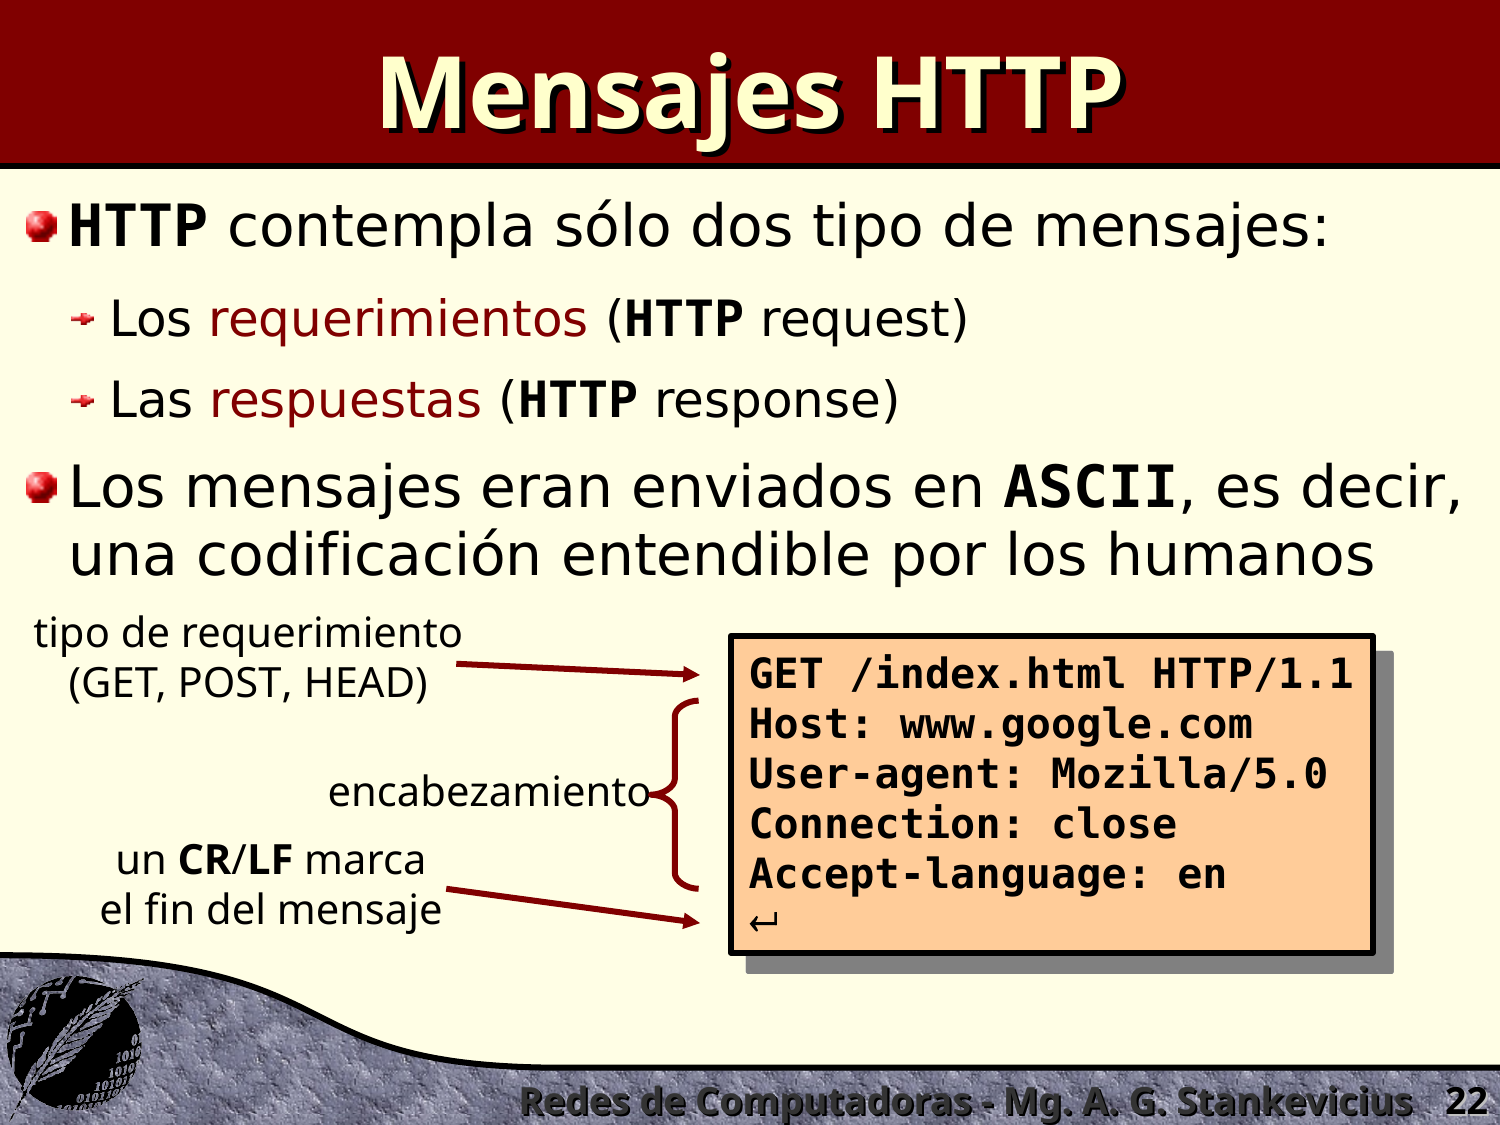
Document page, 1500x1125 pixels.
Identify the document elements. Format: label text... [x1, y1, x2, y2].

picture [1047, 1100, 1054, 1110]
picture [0, 959, 1500, 1125]
text_box GET /index.html HTTP/1.1 Host: www.google.com User-agent: Mozilla/5.0 Connection: close Accept-language: en ↵ [730, 635, 1373, 953]
picture [790, 1100, 795, 1110]
list HTTP contempla sólo dos tipo de mensajes: Los requerimientos (HTTP request) Las respuestas (HTTP response) Los mensajes eran enviados en ASCII, es decir, una codificación entendible por los humanos [458, 894, 654, 921]
text_box un CR/LF marca el fin del mensaje [84, 824, 458, 941]
list HTTP contempla sólo dos tipo de mensajes: Los requerimientos (HTTP request) Las respuestas (HTTP response) Los mensajes eran enviados en ASCII, es decir, una codificación entendible por los humanos [11, 192, 1486, 921]
title Mensajes HTTP [15, 5, 1485, 160]
text_box encabezamiento [312, 757, 667, 823]
text_box tipo de requerimiento (GET, POST, HEAD) [18, 597, 478, 714]
